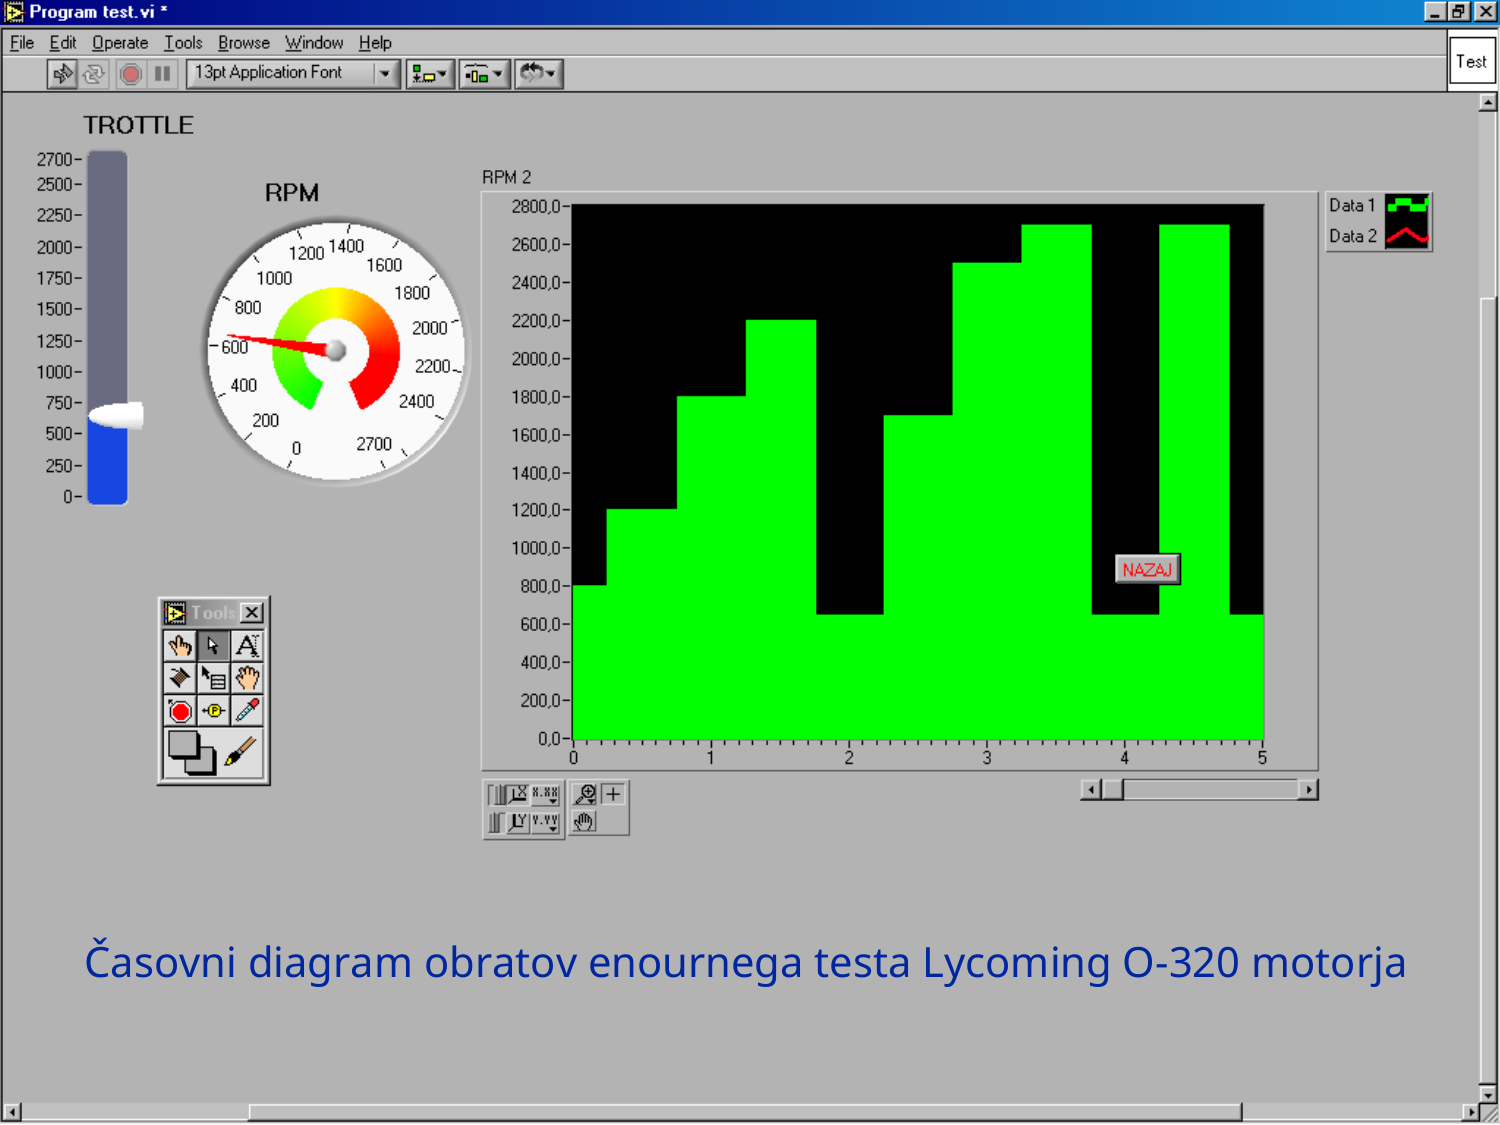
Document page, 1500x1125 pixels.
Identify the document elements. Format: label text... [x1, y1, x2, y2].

text_box Časovni diagram obratov enournega testa Lycoming O-320 motorja [69, 928, 1424, 995]
picture [0, 0, 1500, 1125]
